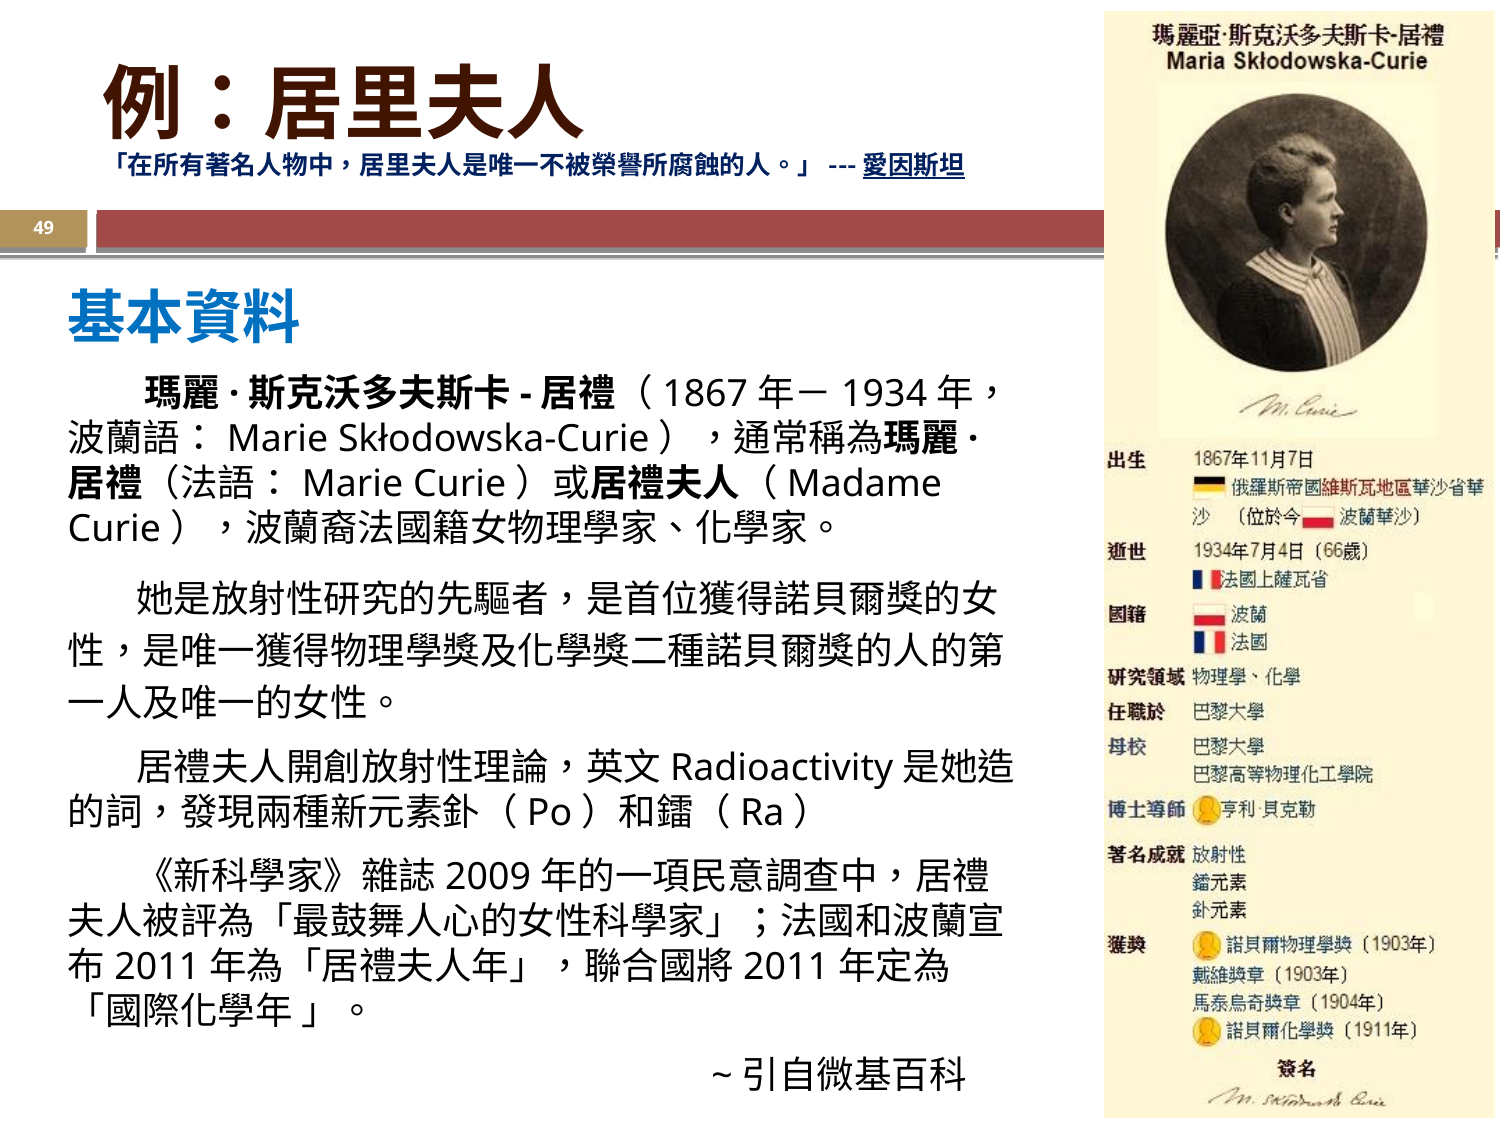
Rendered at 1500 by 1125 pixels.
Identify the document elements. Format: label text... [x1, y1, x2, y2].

title 例：居里夫人 「在所有著名人物中，居里夫人是唯一不被榮譽所腐蝕的人。」---愛因斯坦 [87, 44, 1104, 188]
picture [1104, 11, 1495, 1118]
slide_number <編號> [0, 208, 88, 249]
text_box 基本資料 瑪麗·斯克沃多夫斯卡-居禮（1867年－1934年，波蘭語：Marie Skłodowska-Curie），通常稱為瑪麗·居禮（法語：Marie Curie）或居禮夫人（Madame Curie），波蘭裔法國籍女物理學家、化學家。 她是放射性研究的先驅者，是首位獲得諾貝爾獎的女性，是唯一獲得物理學獎及化學獎二種諾貝爾獎的人的第一人及唯一的女性。 居禮夫人開創放射性理論，英文Radioactivity是她造的詞，發現兩種新元素釙（Po）和鐳（Ra） 《新科學家》雜誌2009年的一項民意調查中，居禮夫人被評為「最鼓舞人心的女性科學家」；法國和波蘭宣布2011年為「居禮夫人年」，聯合國將2011年定為「國際化學年 」。 ~引自微基百科 [53, 273, 1034, 1104]
